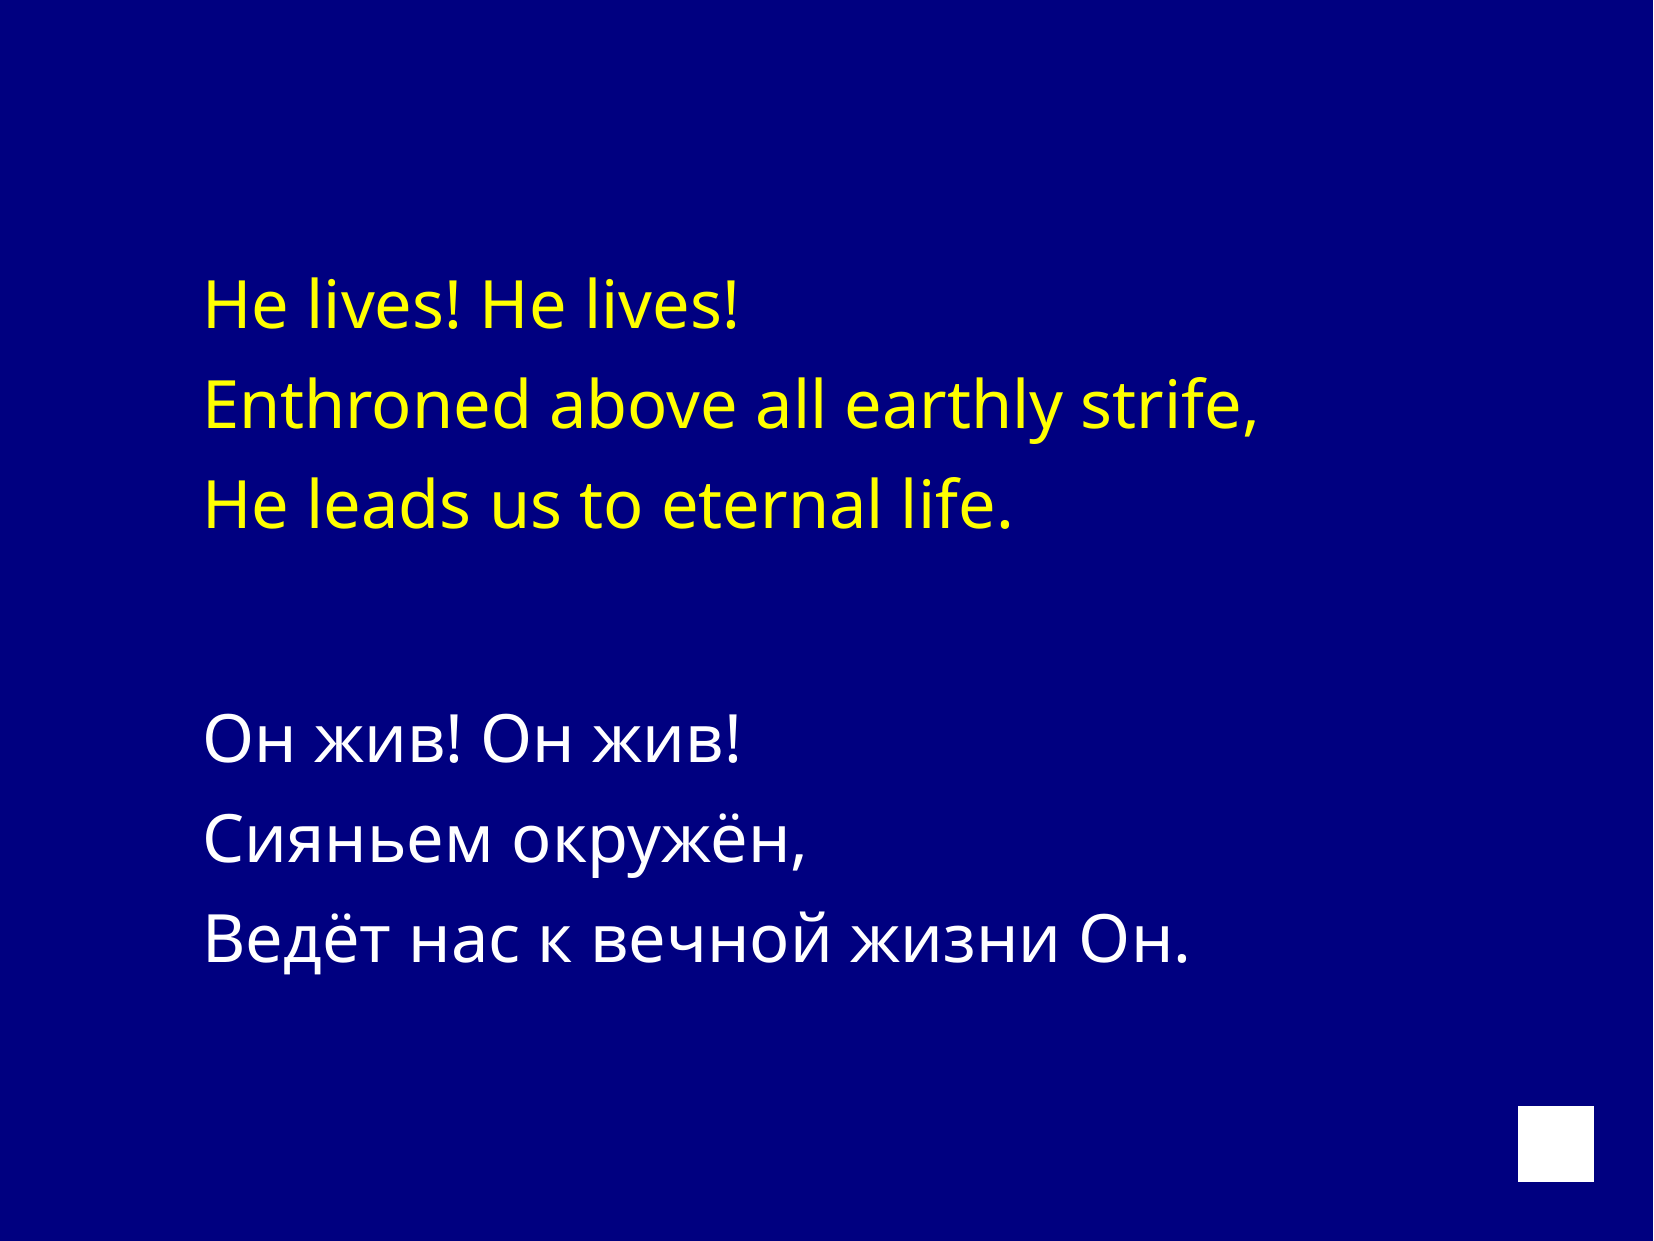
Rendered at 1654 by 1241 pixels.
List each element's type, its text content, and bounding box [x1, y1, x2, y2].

text_box He lives! He lives! Enthroned above all earthly strife, He leads us to eternal life. [75, 150, 1576, 638]
text_box [1518, 1106, 1594, 1182]
text_box Он жив! Он жив! Сияньем окружён, Ведёт нас к вечной жизни Он. [75, 675, 1576, 1163]
